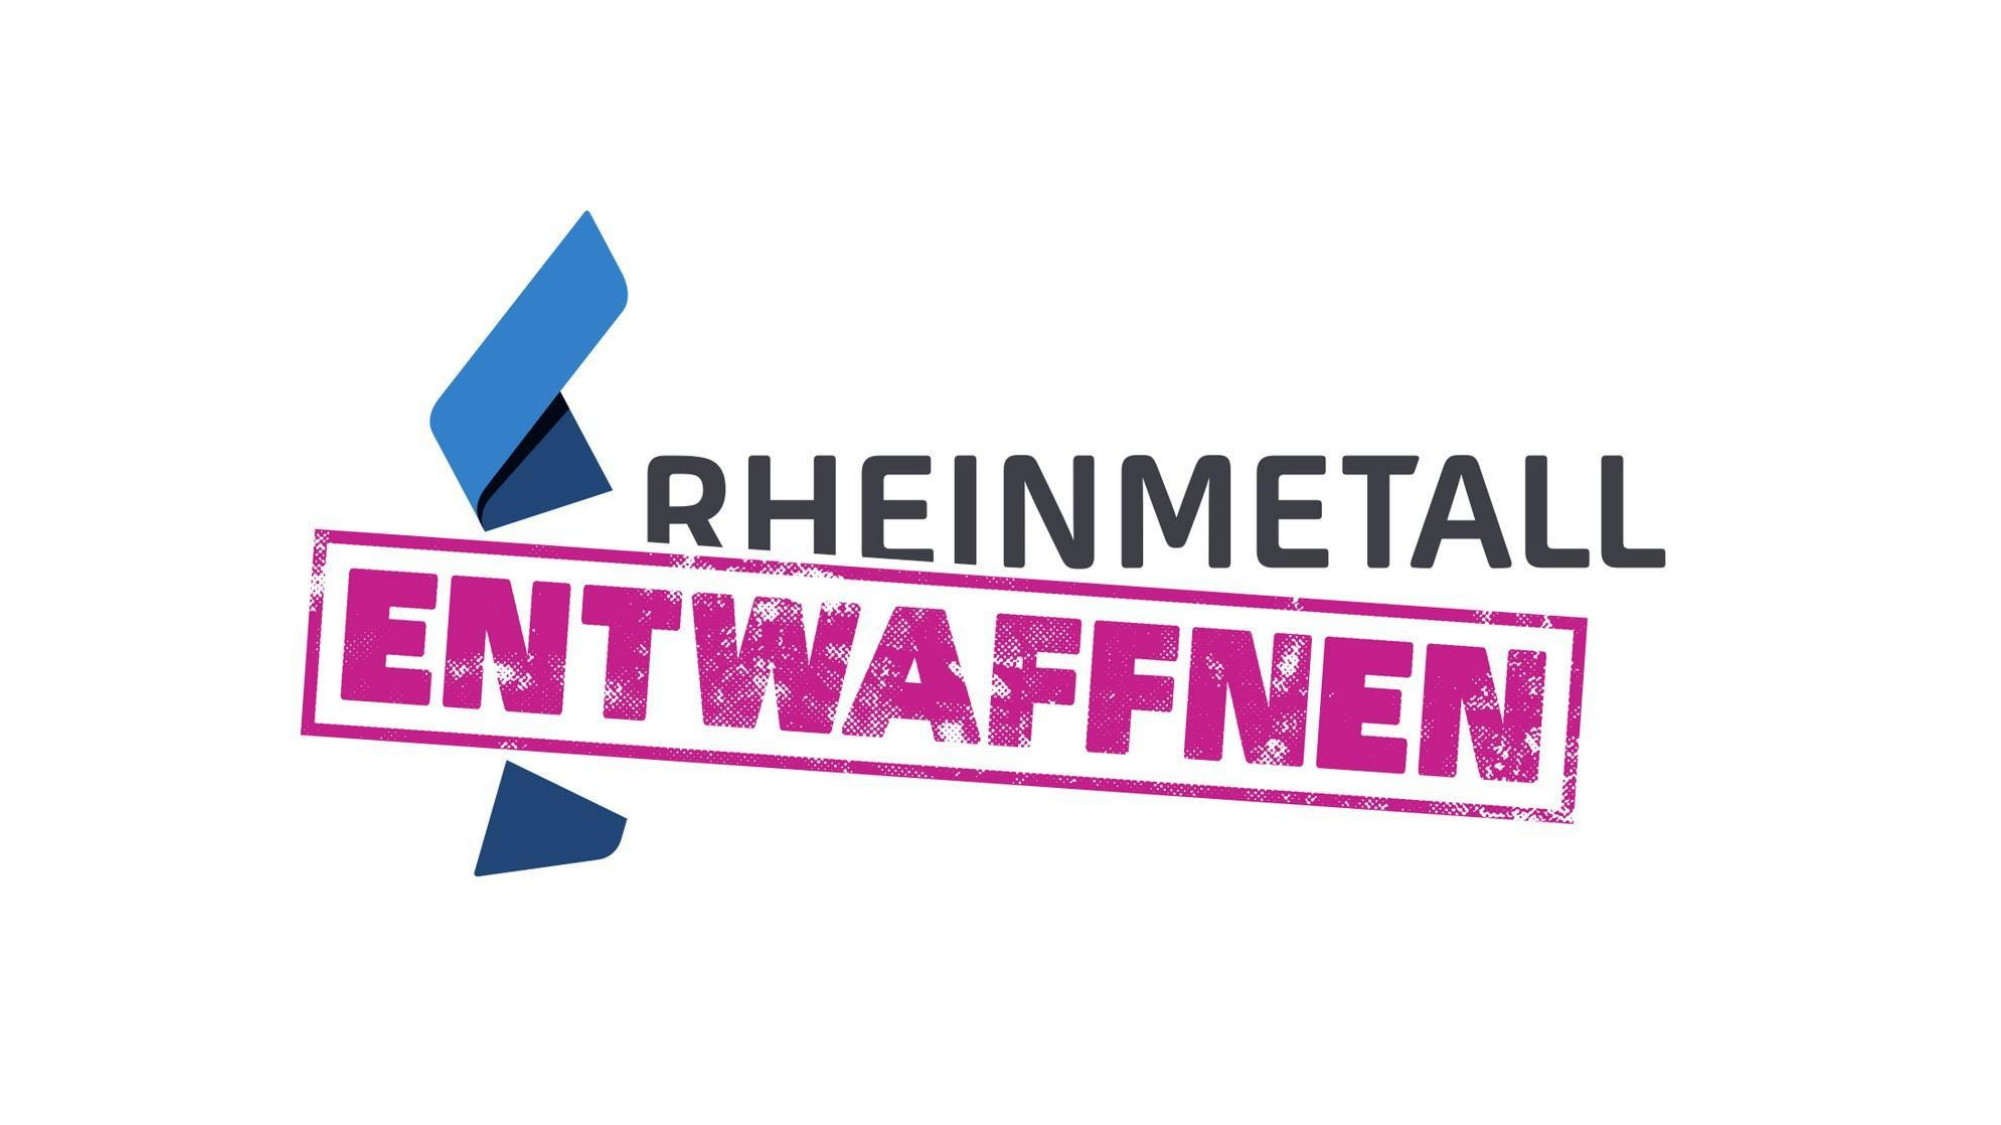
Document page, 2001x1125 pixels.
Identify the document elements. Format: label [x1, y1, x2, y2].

picture [195, 160, 1805, 965]
